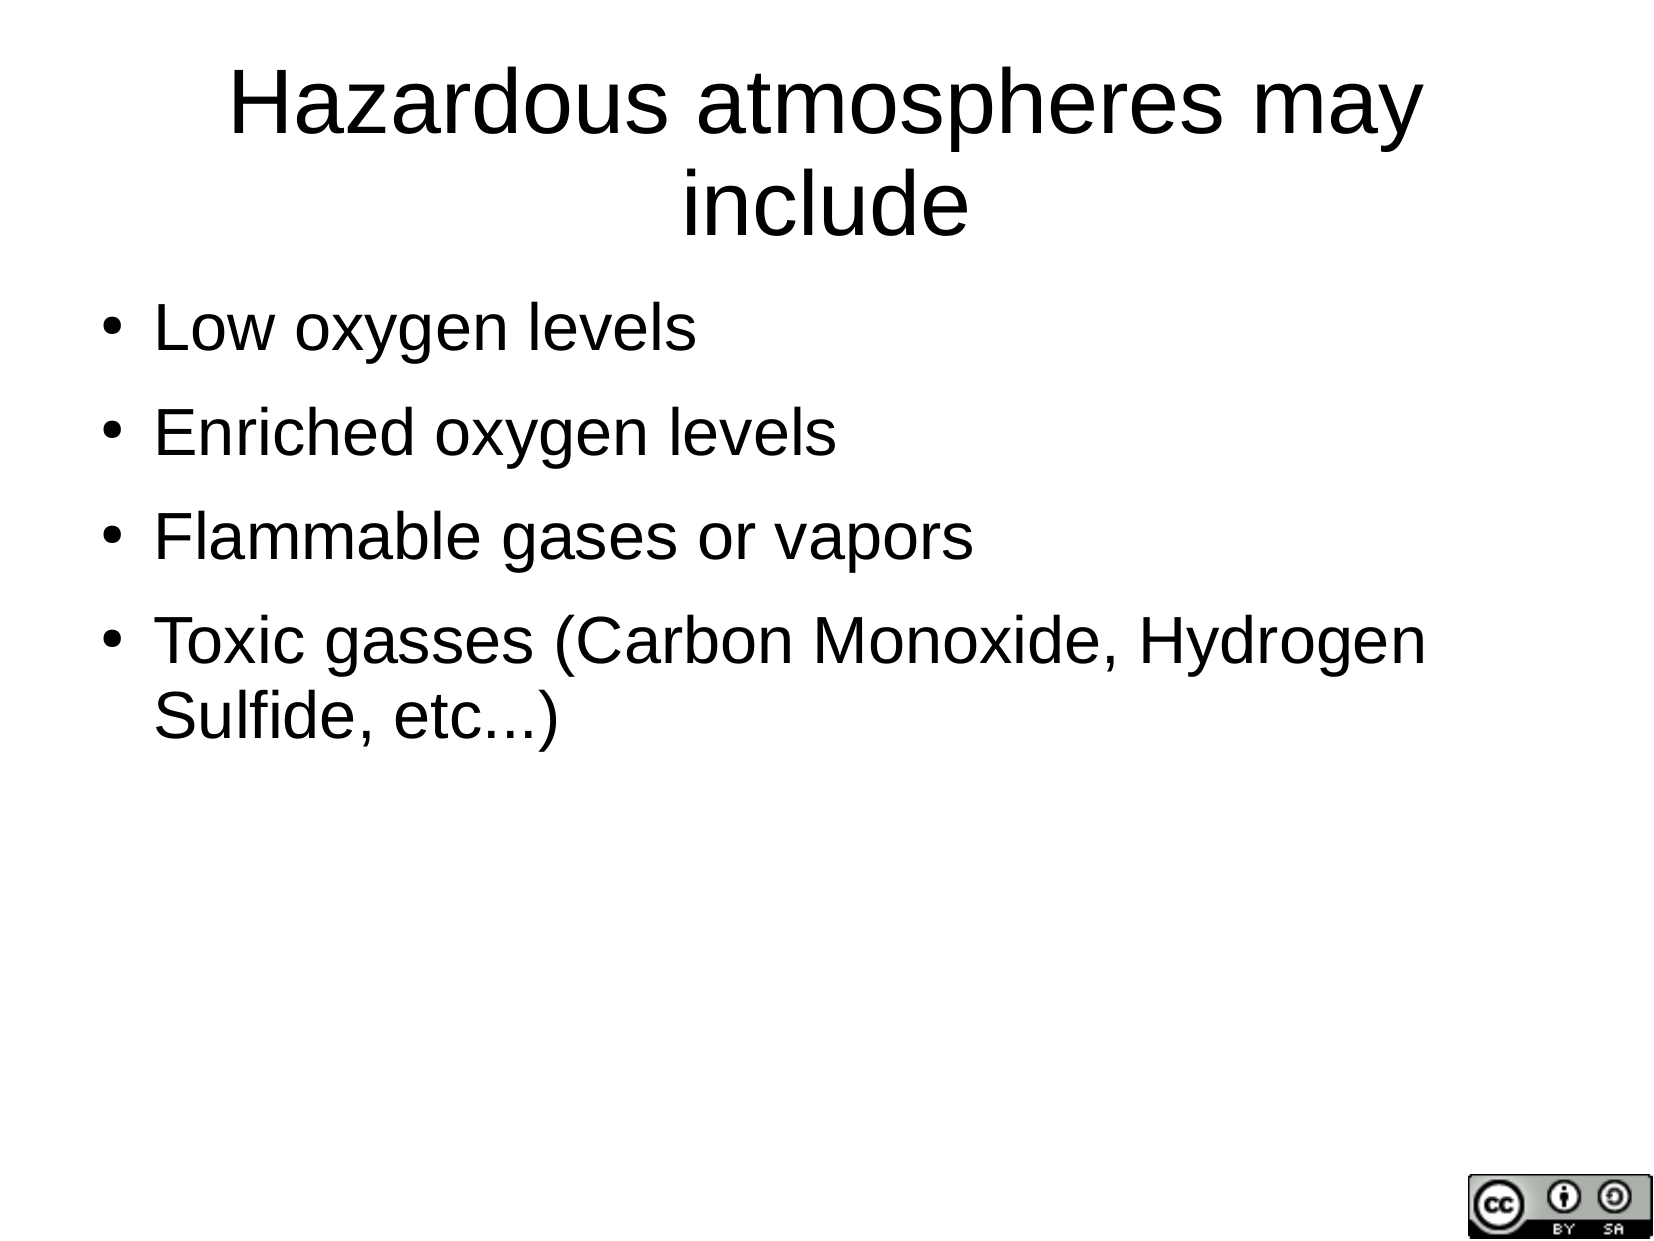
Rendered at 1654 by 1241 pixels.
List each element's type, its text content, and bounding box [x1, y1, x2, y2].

title Hazardous atmospheres may include [82, 49, 1571, 257]
picture [1468, 1174, 1653, 1239]
list Low oxygen levels Enriched oxygen levels Flammable gases or vapors Toxic gasses (Carbon Monoxide, Hydrogen Sulfide, etc...) [82, 290, 1571, 1010]
